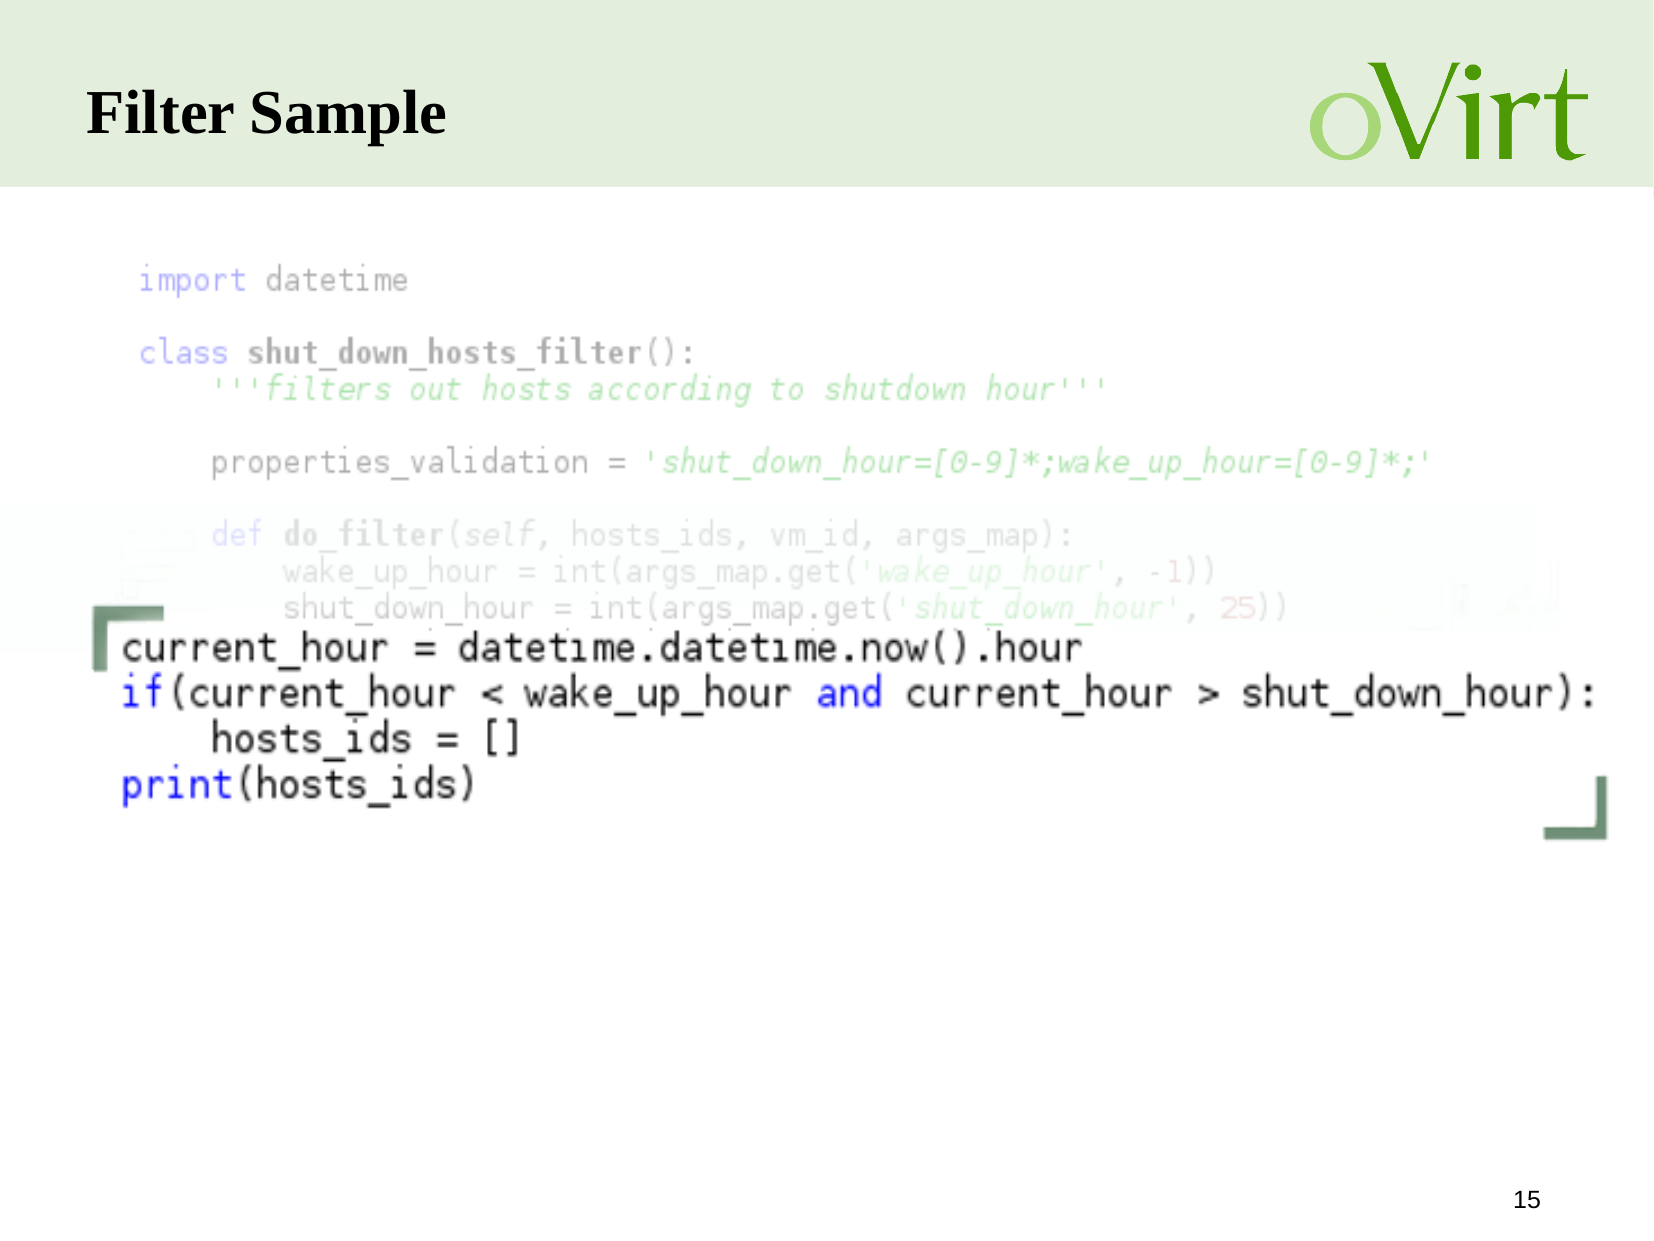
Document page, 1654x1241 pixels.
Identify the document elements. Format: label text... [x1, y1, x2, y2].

picture [1307, 36, 1613, 180]
title Filter Sample [86, 36, 1307, 187]
picture [0, 187, 1654, 1163]
